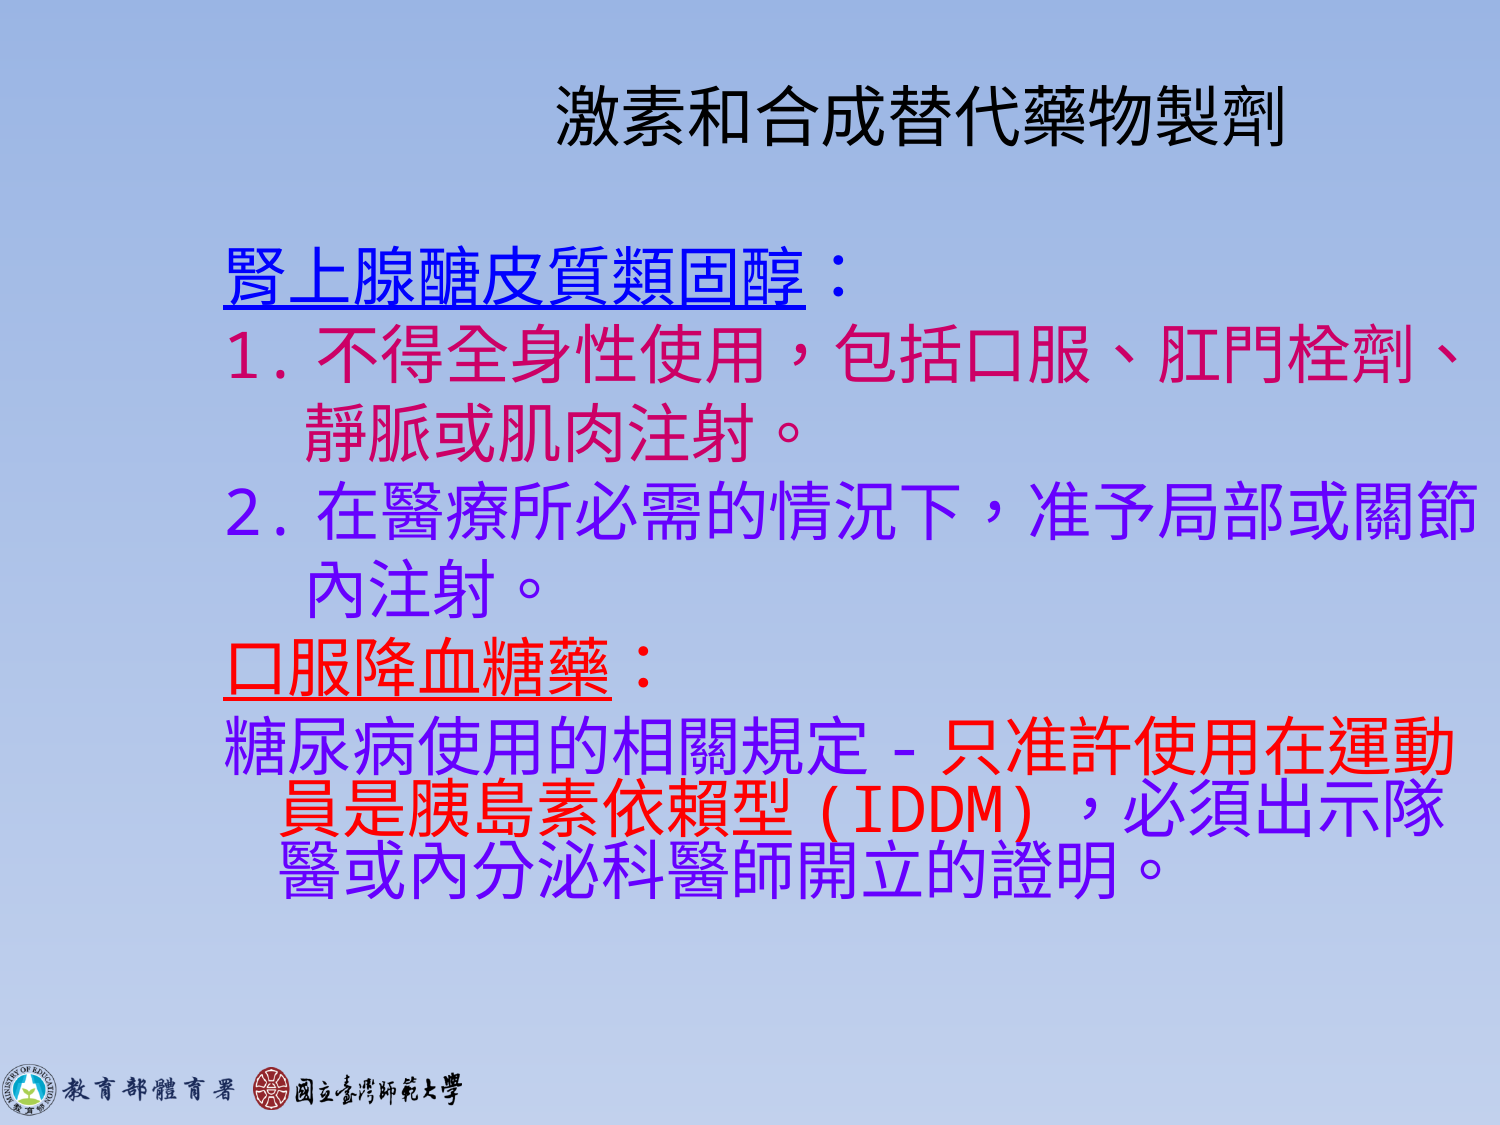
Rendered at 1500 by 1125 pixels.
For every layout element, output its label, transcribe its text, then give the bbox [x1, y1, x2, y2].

title 激素和合成替代藥物製劑 [277, 54, 1500, 176]
list 腎上腺醣皮質類固醇： 1.不得全身性使用，包括口服、肛門栓劑、 靜脈或肌肉注射。 2.在醫療所必需的情況下，准予局部或關節 內注射。 口服降血糖藥： 糖尿病使用的相關規定-只准許使用在運動員是胰島素依賴型(IDDM)，必須出示隊醫或內分泌科醫師開立的證明。 [153, 243, 1500, 1023]
